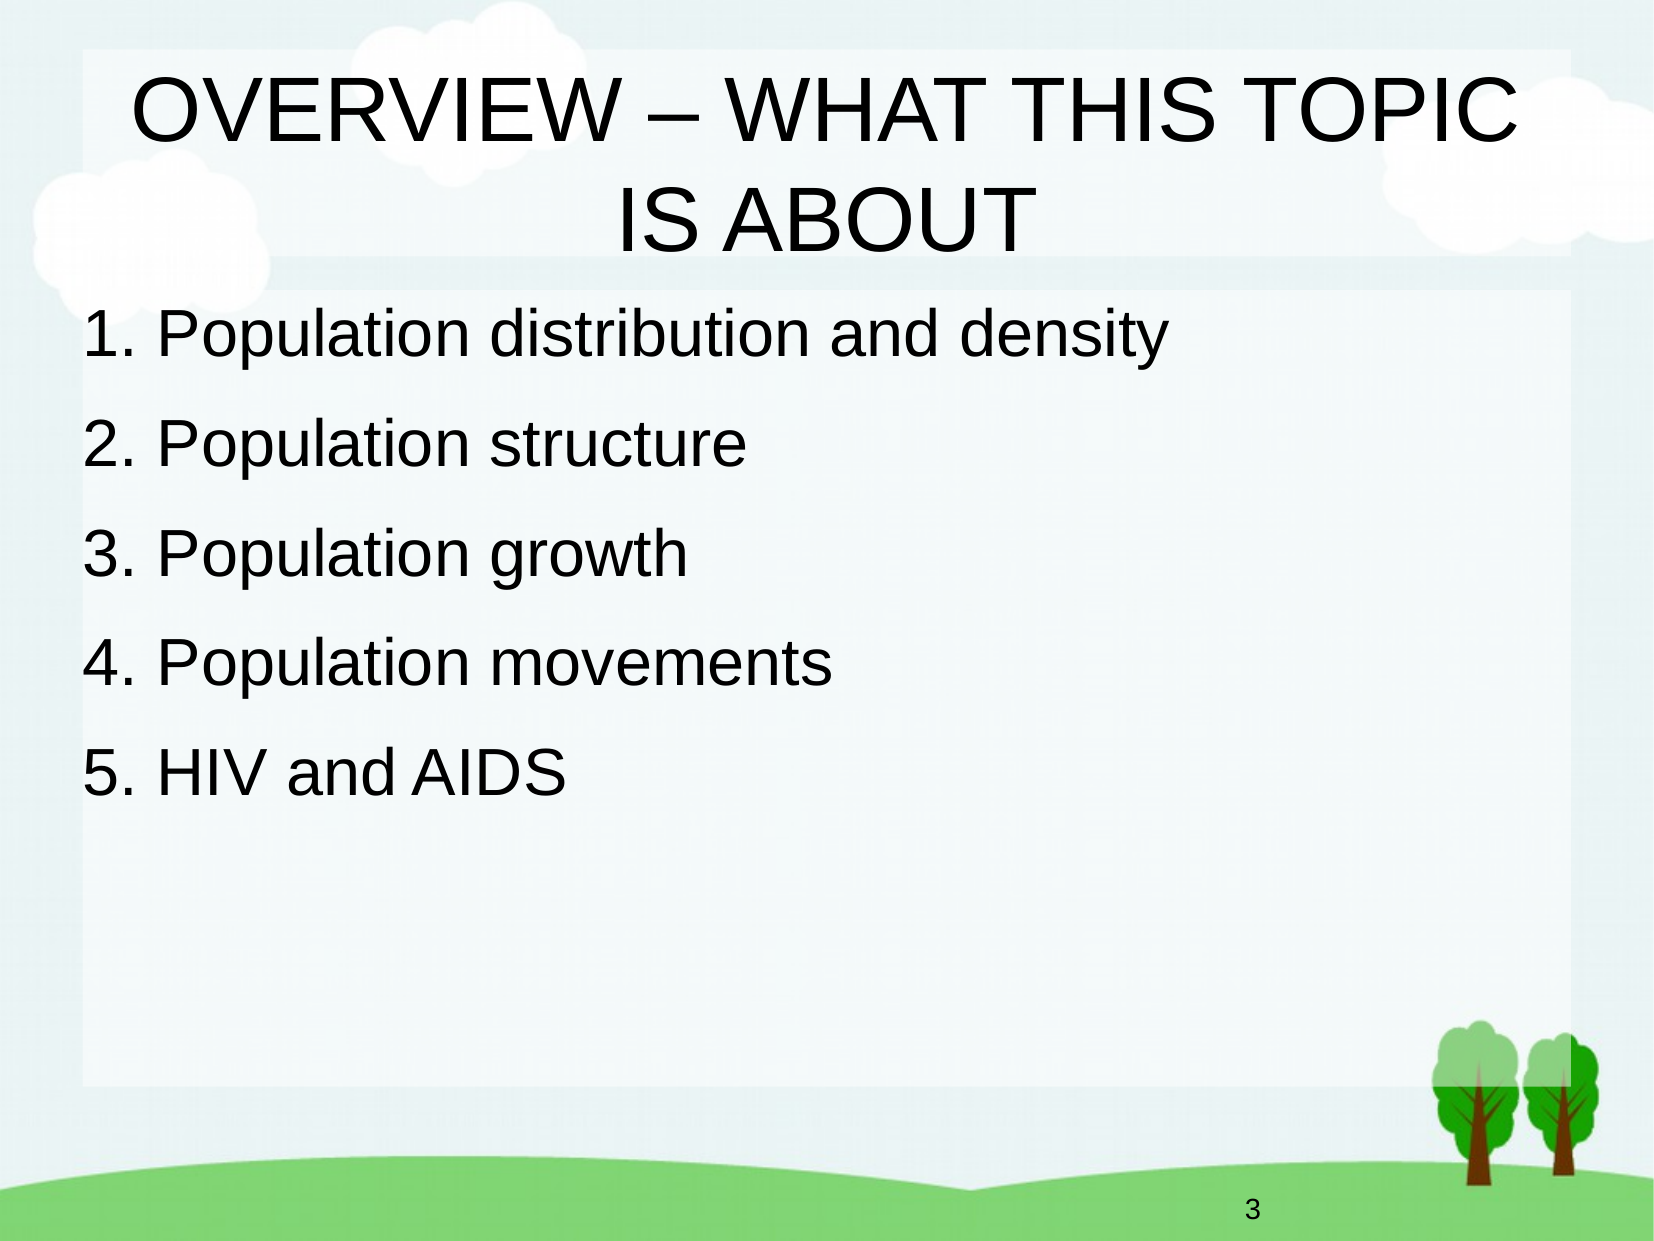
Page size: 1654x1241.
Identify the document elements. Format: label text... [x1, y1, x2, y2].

title OVERVIEW – WHAT THIS TOPIC IS ABOUT [82, 49, 1571, 257]
text_box [1244, 1190, 1630, 1241]
list Population distribution and density Population structure Population growth Population movements HIV and AIDS [82, 290, 1571, 1087]
